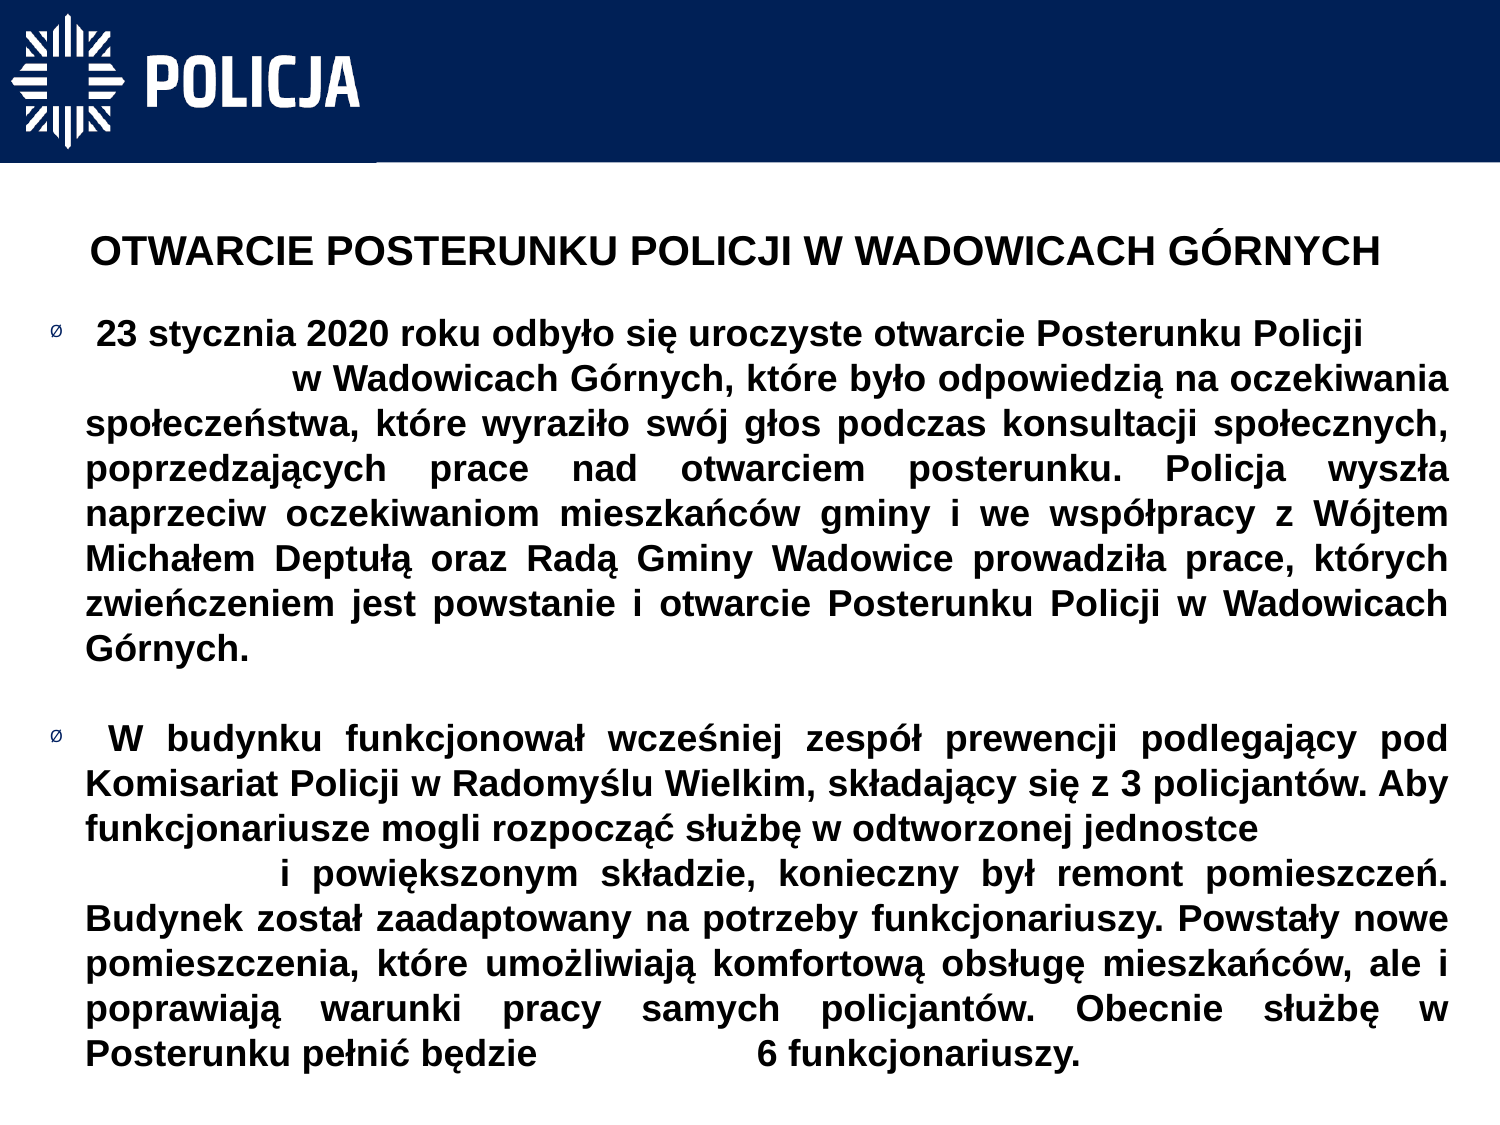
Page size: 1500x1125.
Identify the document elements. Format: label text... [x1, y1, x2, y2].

text_box 23 stycznia 2020 roku odbyło się uroczyste otwarcie Posterunku Policji w Wadowicach Górnych, które było odpowiedzią na oczekiwania społeczeństwa, które wyraziło swój głos podczas konsultacji społecznych, poprzedzających prace nad otwarciem posterunku. Policja wyszła naprzeciw oczekiwaniom mieszkańców gminy i we współpracy z Wójtem Michałem Deptułą oraz Radą Gminy Wadowice prowadziła prace, których zwieńczeniem jest powstanie i otwarcie Posterunku Policji w Wadowicach Górnych. W budynku funkcjonował wcześniej zespół prewencji podlegający pod Komisariat Policji w Radomyślu Wielkim, składający się z 3 policjantów. Aby funkcjonariusze mogli rozpocząć służbę w odtworzonej jednostce i powiększonym składzie, konieczny był remont pomieszczeń. Budynek został zaadaptowany na potrzeby funkcjonariuszy. Powstały nowe pomieszczenia, które umożliwiają komfortową obsługę mieszkańców, ale i poprawiają warunki pracy samych policjantów. Obecnie służbę w Posterunku pełnić będzie 6 funkcjonariuszy. [35, 210, 1465, 1125]
picture [0, 0, 360, 163]
text_box [360, 0, 1500, 163]
